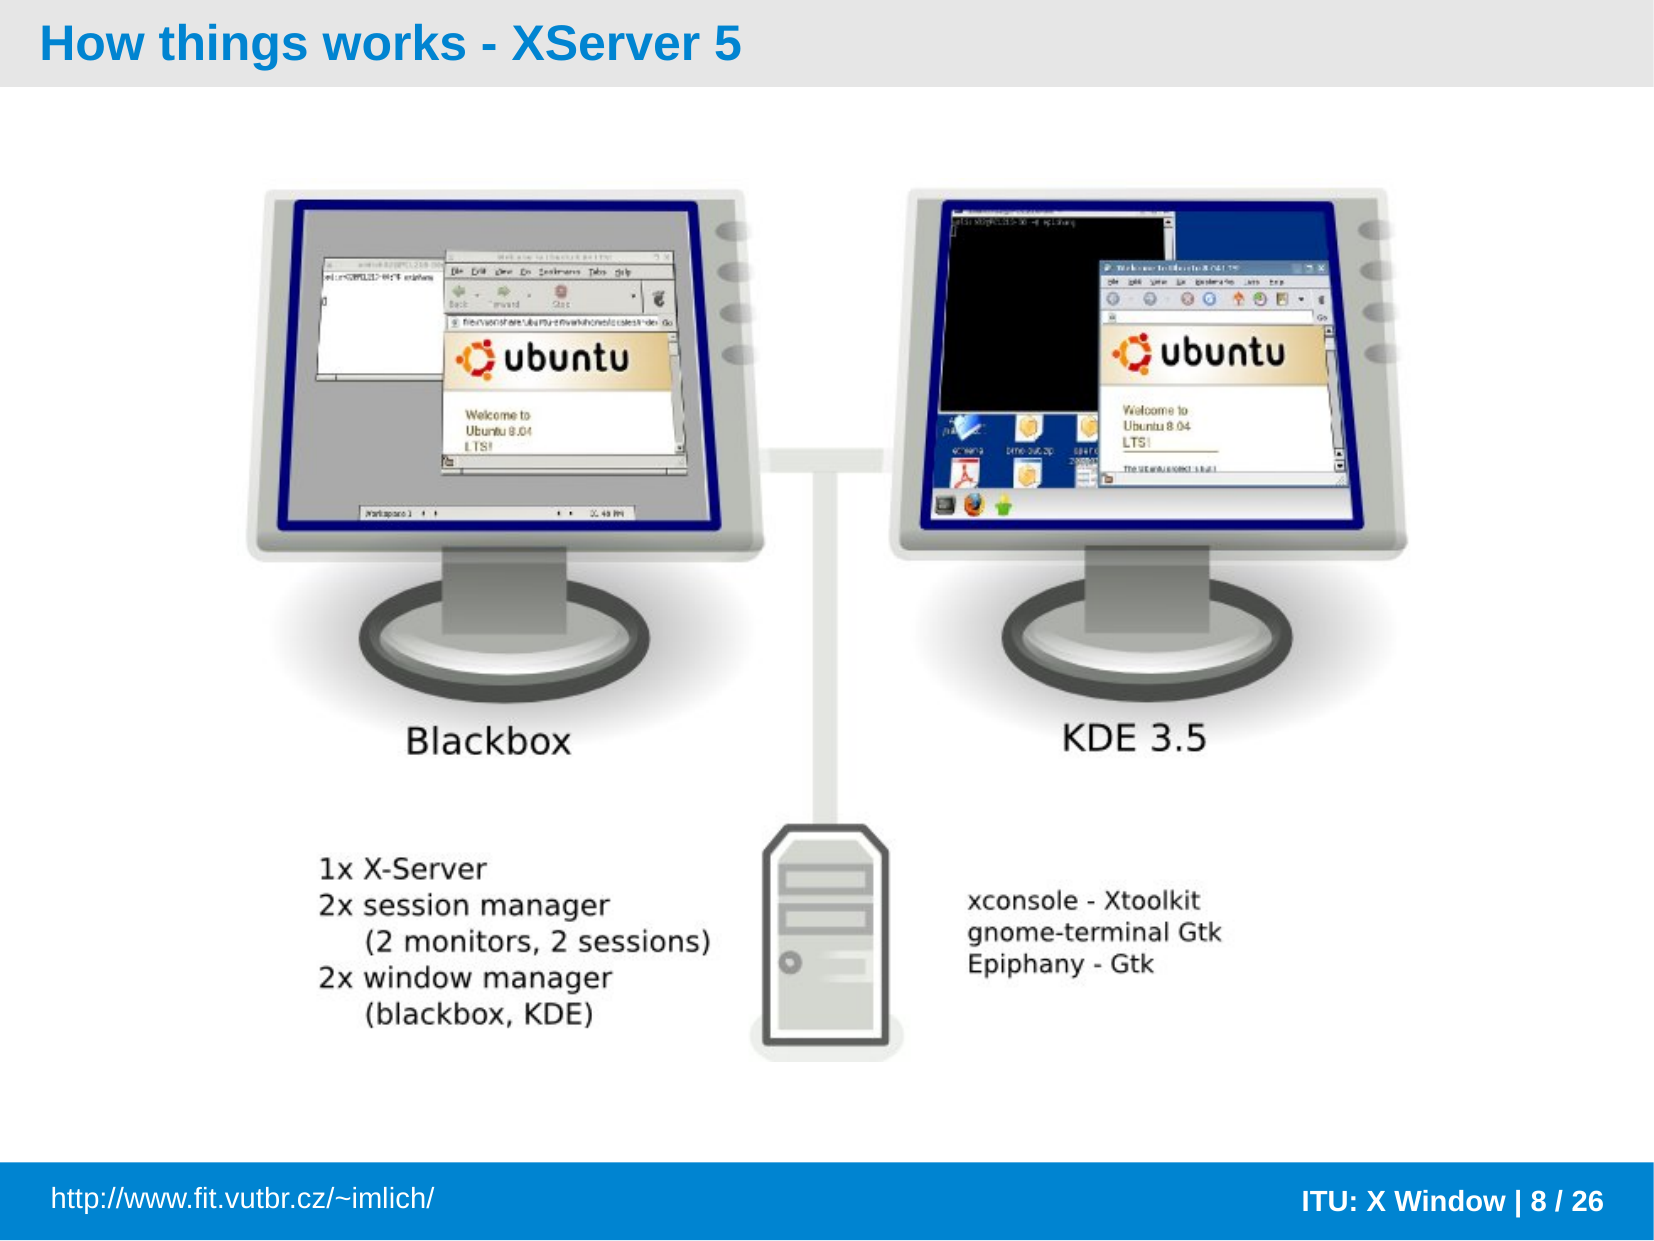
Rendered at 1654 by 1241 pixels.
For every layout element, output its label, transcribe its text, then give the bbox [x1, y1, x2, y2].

picture [236, 178, 1417, 1062]
title How things works - XServer 5 [39, 5, 1615, 81]
